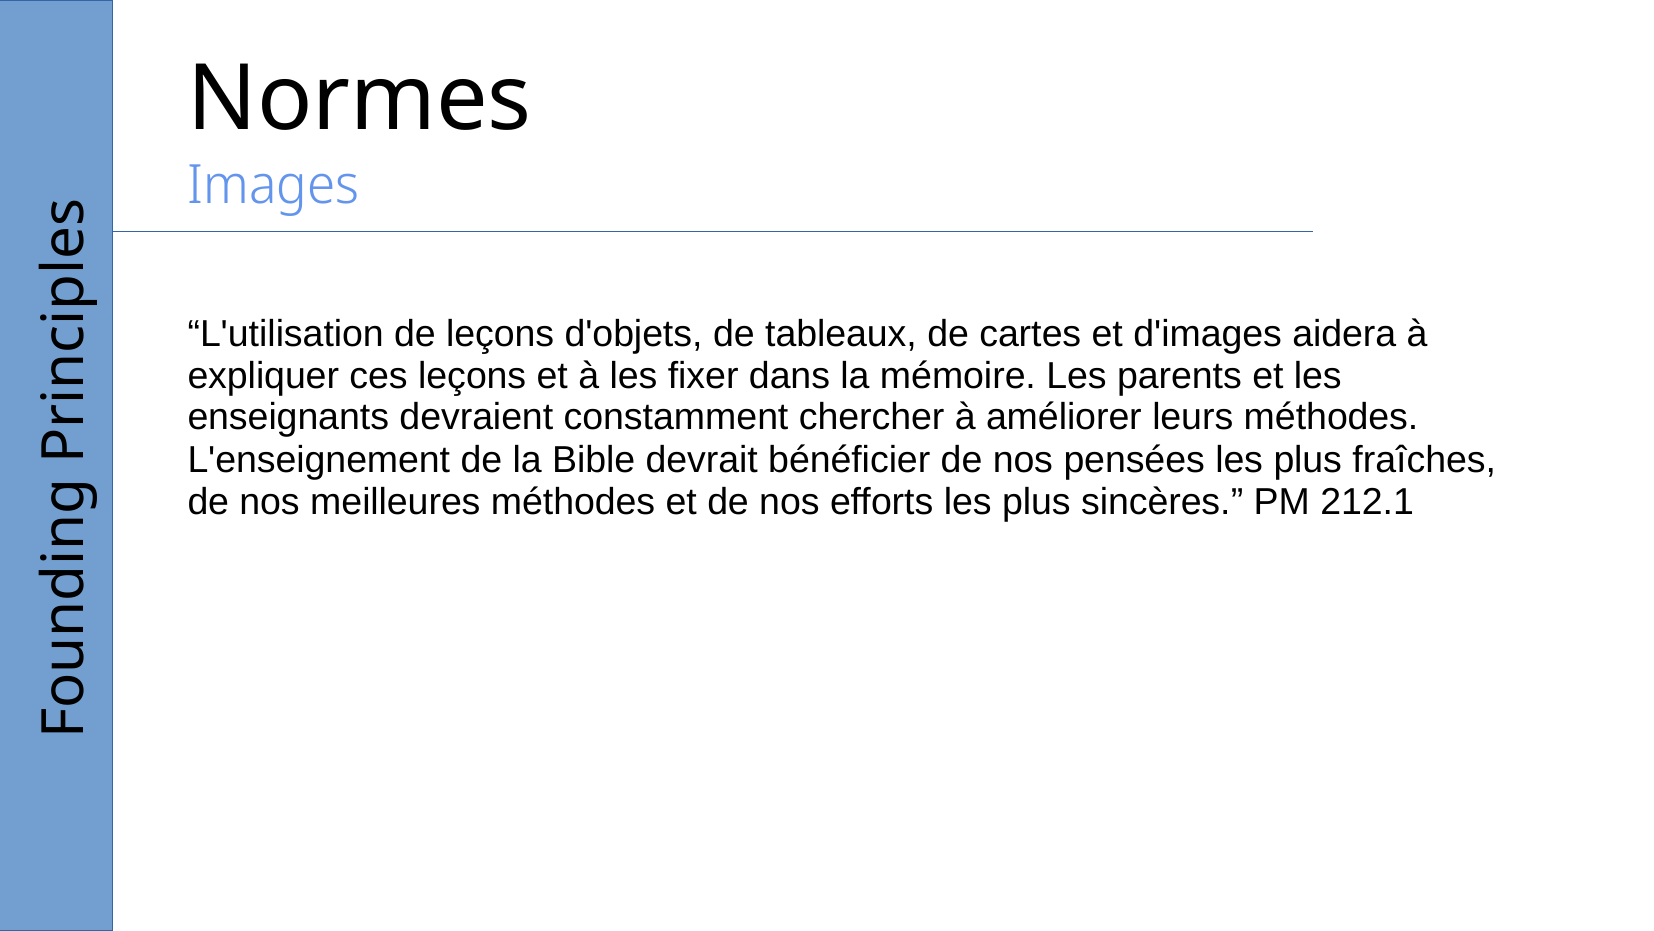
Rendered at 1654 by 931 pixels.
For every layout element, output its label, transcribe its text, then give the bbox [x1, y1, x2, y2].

title Images [187, 125, 1571, 239]
text_box Founding Principles [13, 37, 105, 901]
subtitle “L'utilisation de leçons d'objets, de tableaux, de cartes et d'images aidera à expliquer ces leçons et à les fixer dans la mémoire. Les parents et les enseignants devraient constamment chercher à améliorer leurs méthodes. L'enseignement de la Bible devrait bénéficier de nos pensées les plus fraîches, de nos meilleures méthodes et de nos efforts les plus sincères.” PM 212.1 [187, 312, 1538, 863]
title Normes [187, 33, 1571, 125]
text_box [0, 0, 113, 931]
